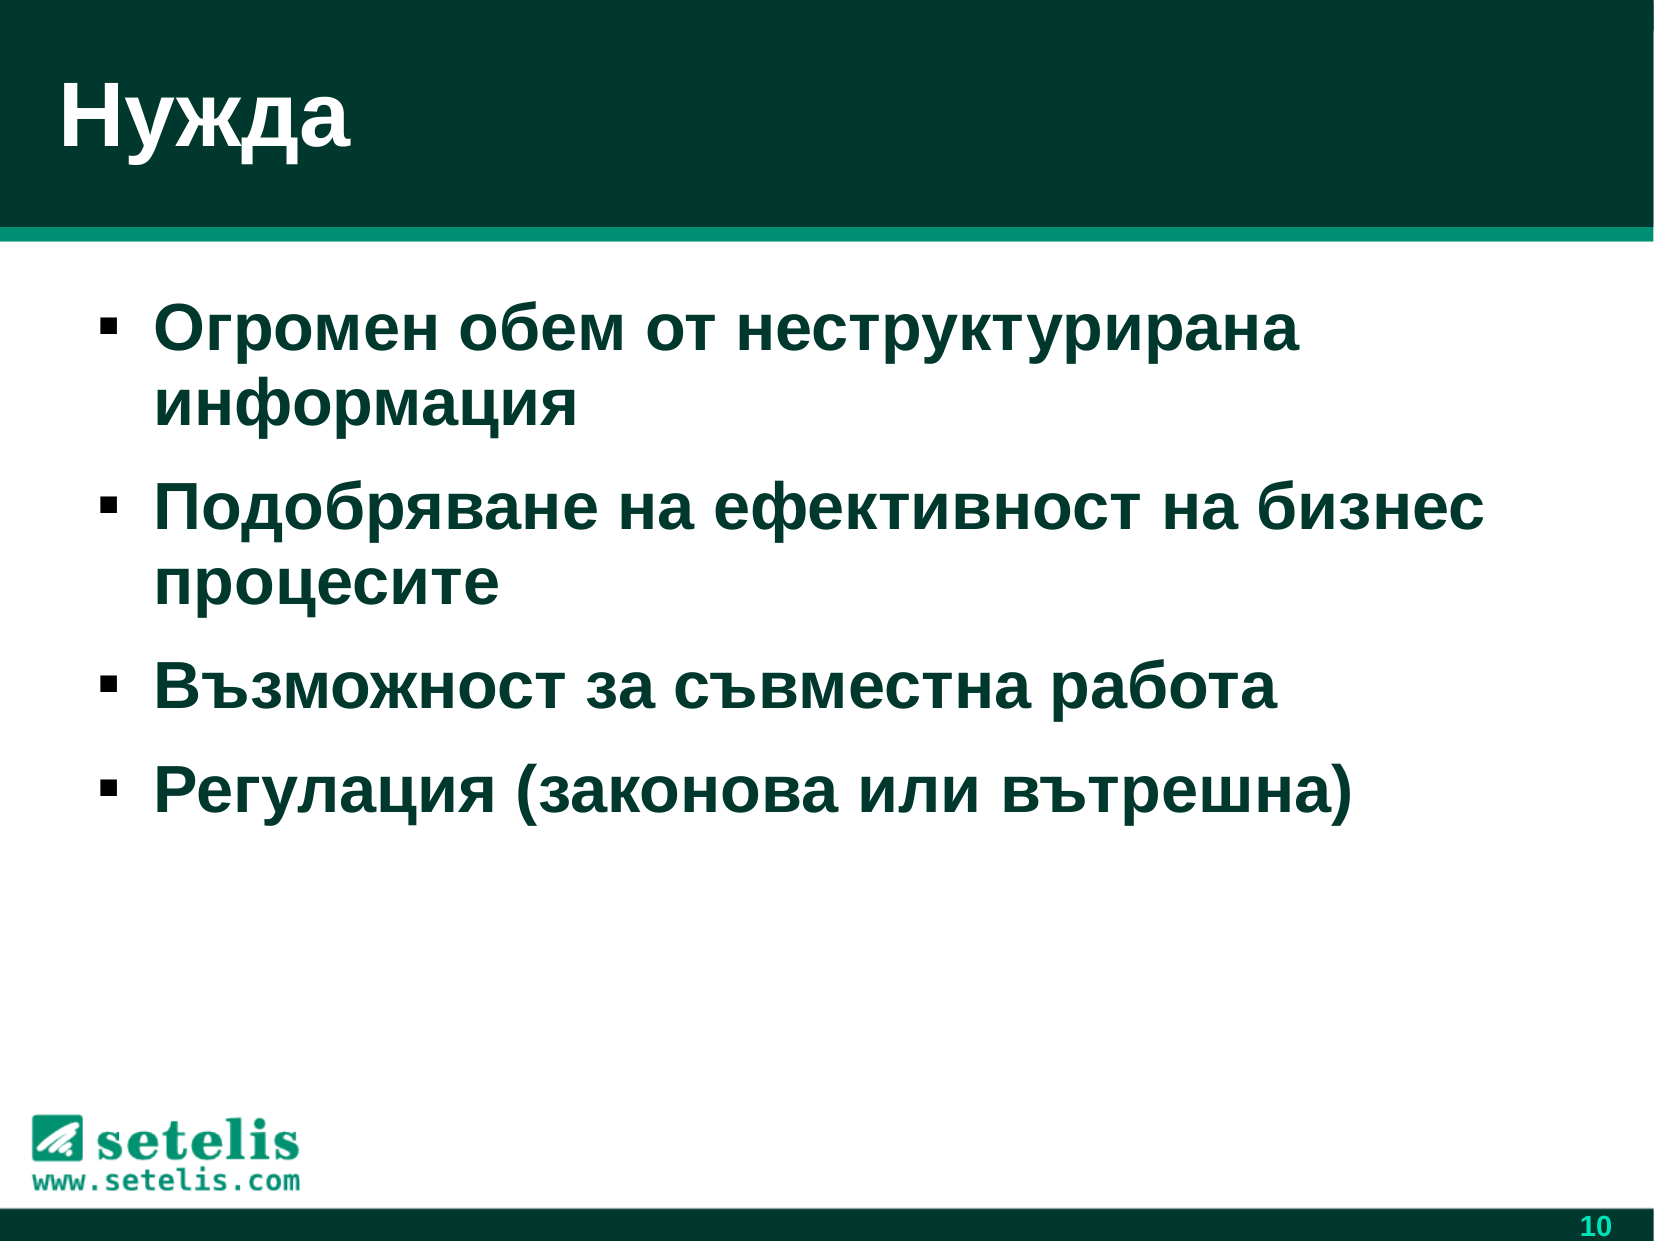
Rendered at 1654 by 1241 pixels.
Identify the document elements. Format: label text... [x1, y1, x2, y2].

list Огромен обем от неструктурирана информация Подобряване на ефективност на бизнес процесите Възможност за съвместна работа Регулация (законова или вътрешна) [82, 290, 1571, 1109]
picture [0, 242, 1654, 1241]
title Нужда [0, 1, 1654, 227]
